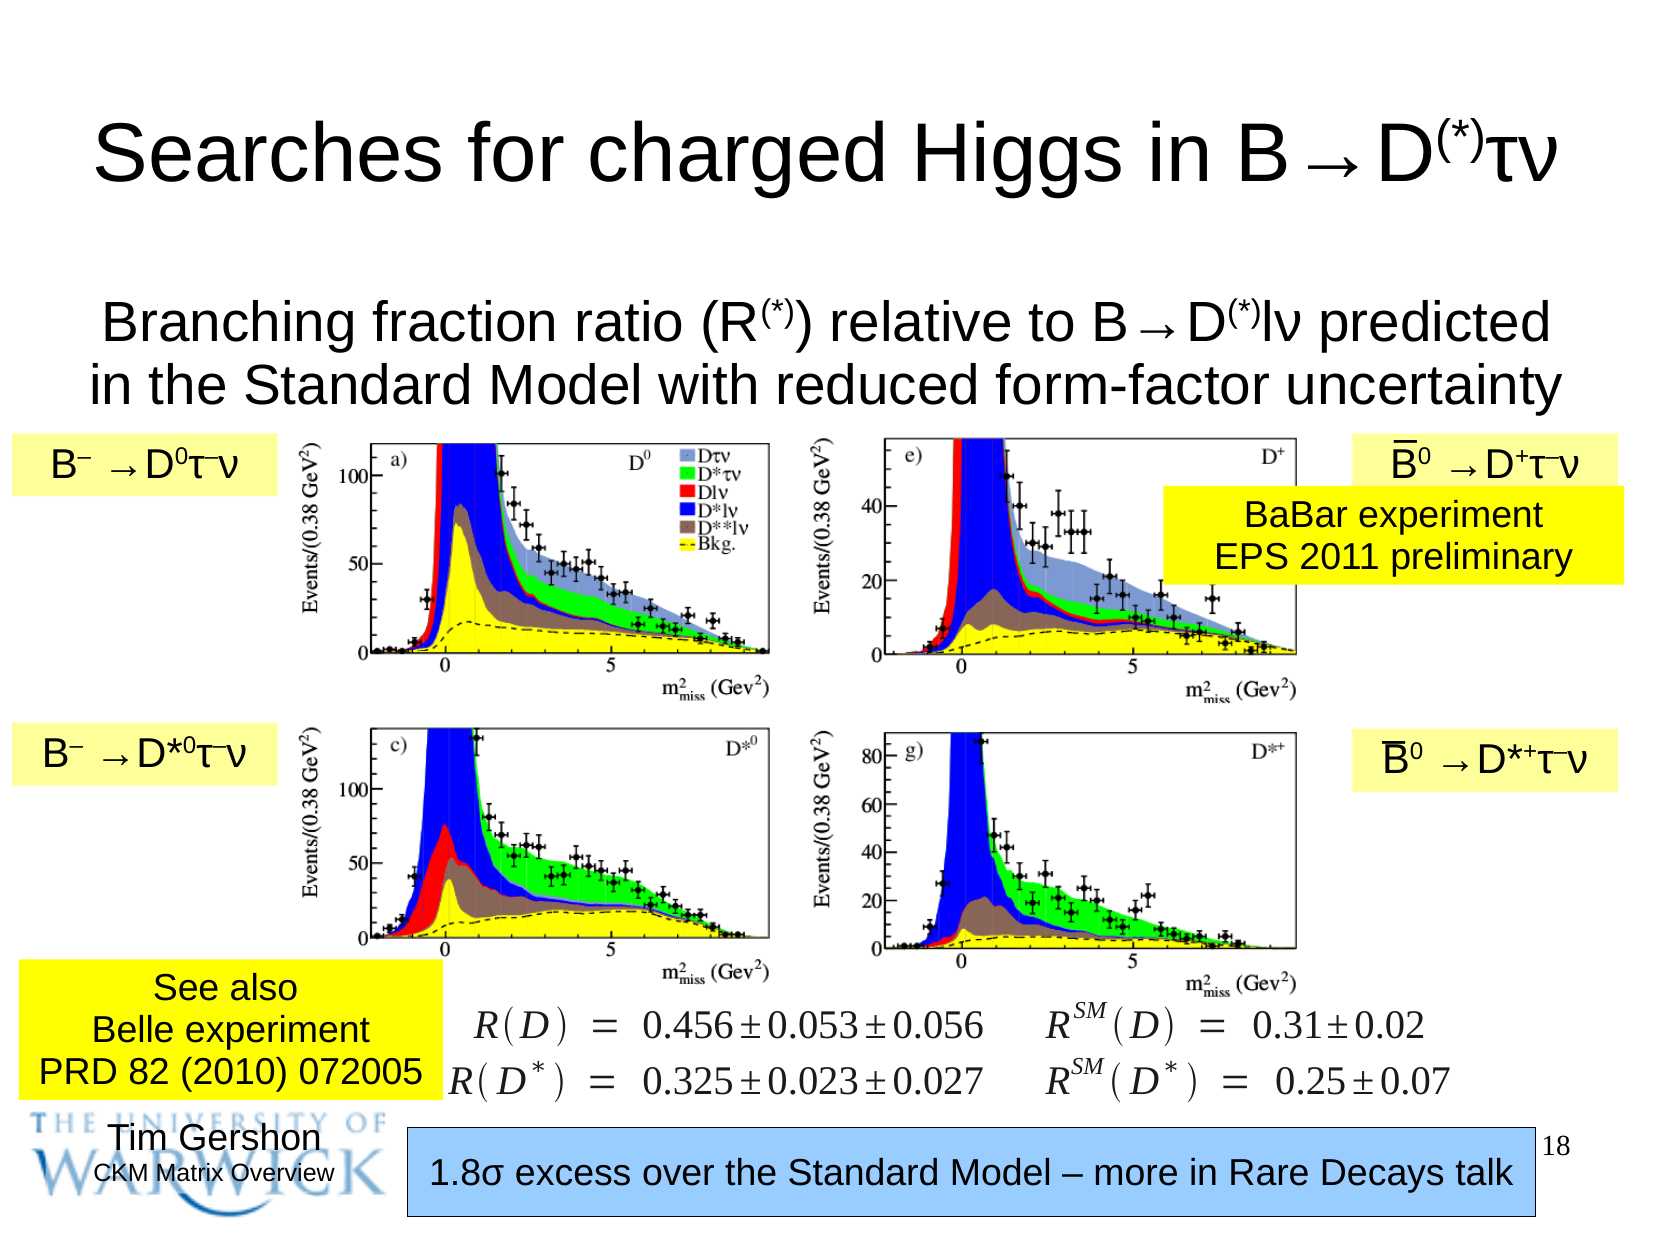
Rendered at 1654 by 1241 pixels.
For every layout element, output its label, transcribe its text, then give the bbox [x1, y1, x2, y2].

text_box 1.8σ excess over the Standard Model – more in Rare Decays talk [407, 1127, 1536, 1217]
title Searches for charged Higgs in B→D(*)τν [82, 56, 1571, 250]
text_box BaBar experiment EPS 2011 preliminary [1163, 485, 1625, 585]
text_box B– →D*0τ–ν [11, 722, 278, 786]
text_box B0 →D+τ–ν [1352, 433, 1619, 485]
chart [435, 997, 1461, 1105]
picture [19, 1106, 406, 1232]
text_box See also Belle experiment PRD 82 (2010) 072005 [18, 959, 443, 1101]
text_box – [1334, 708, 1453, 770]
picture [797, 425, 1317, 997]
text_box – [1346, 407, 1465, 469]
list Branching fraction ratio (R(*)) relative to B→D(*)lν predicted in the Standard Model with reduced form-factor uncertainty [82, 290, 1571, 473]
text_box Tim Gershon CKM Matrix Overview [45, 1108, 384, 1194]
text_box B0 →D*+τ–ν [1352, 728, 1619, 792]
text_box B– →D0τ–ν [11, 433, 278, 497]
picture [287, 414, 787, 997]
